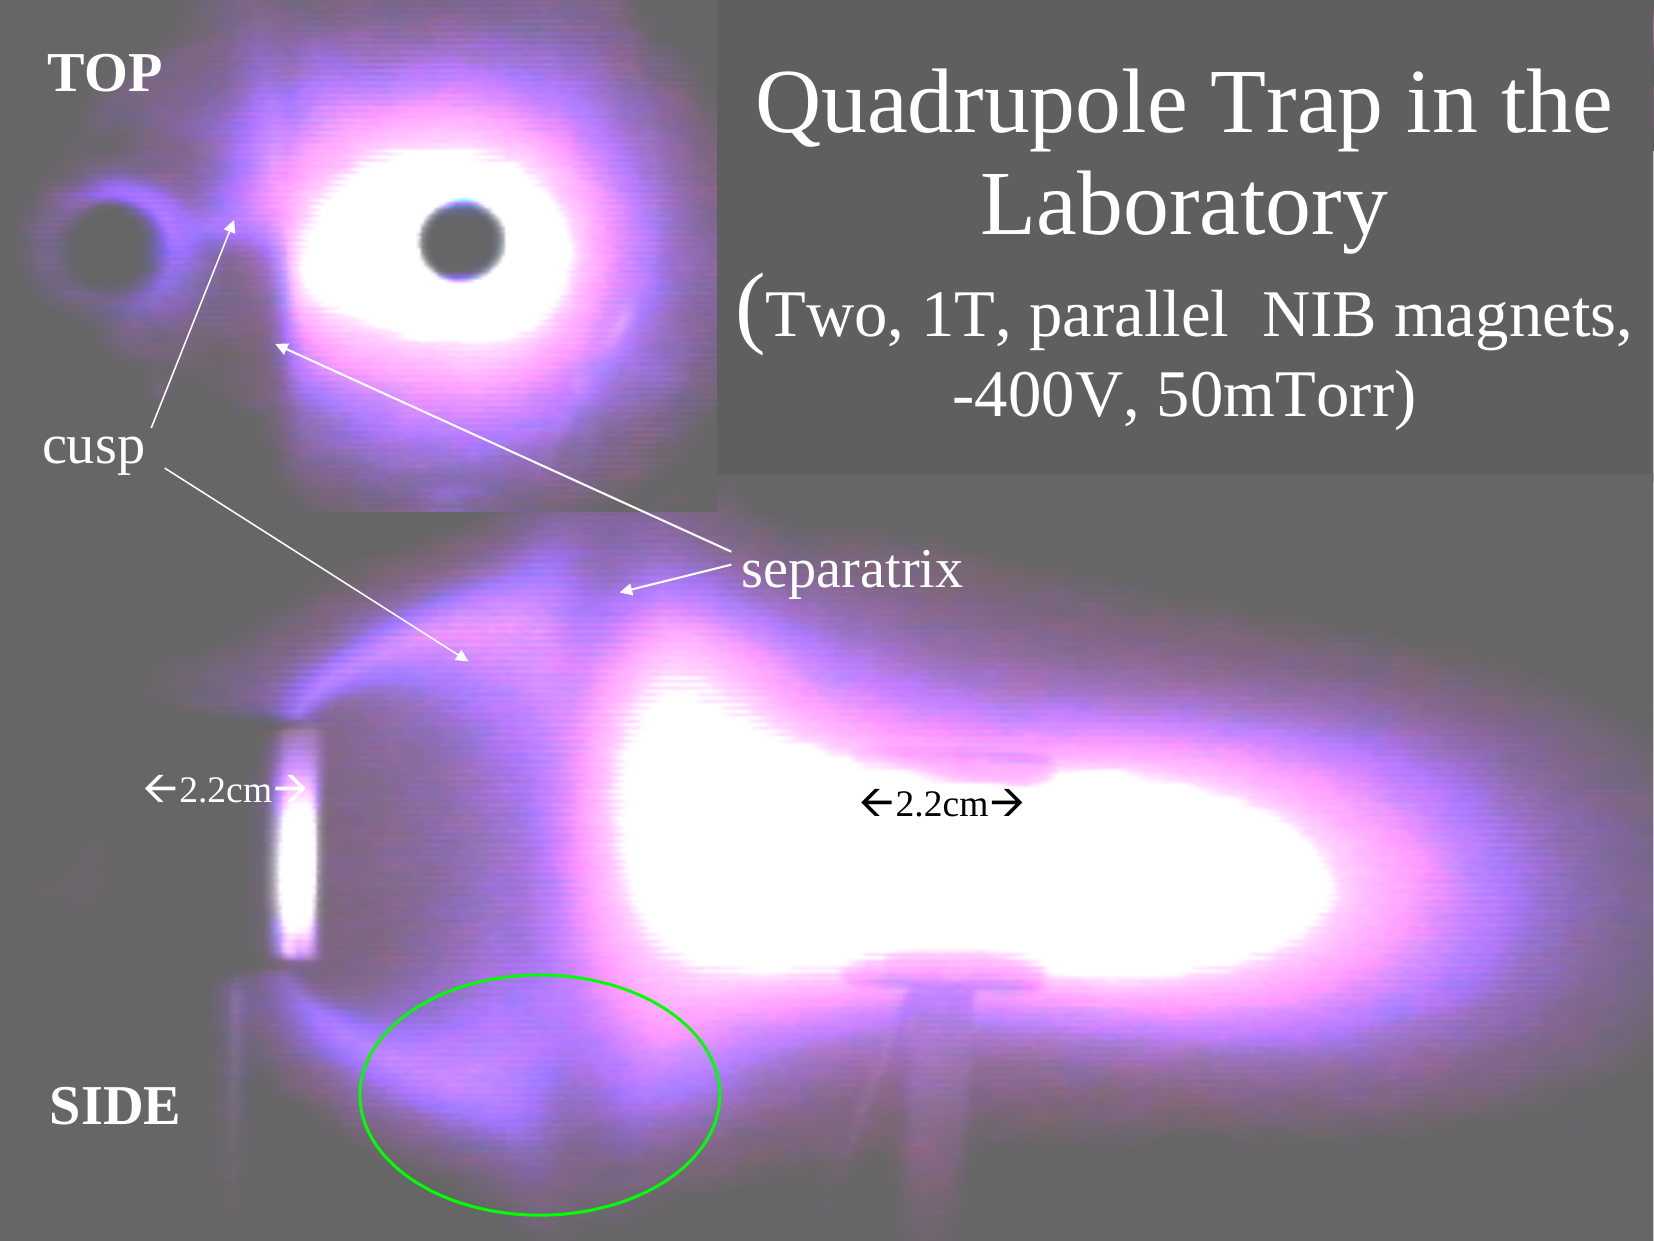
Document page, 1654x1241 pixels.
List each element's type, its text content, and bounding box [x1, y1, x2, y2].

text_box TOP [32, 27, 178, 111]
text_box 2.2cm [843, 771, 1042, 832]
title Quadrupole Trap in the Laboratory (Two, 1T, parallel NIB magnets, -400V, 50mTorr) [717, 0, 1654, 474]
text_box separatrix [726, 523, 980, 607]
picture [0, 0, 1654, 1241]
text_box SIDE [35, 1060, 197, 1144]
text_box 2.2cm [127, 757, 325, 819]
text_box cusp [27, 399, 161, 483]
